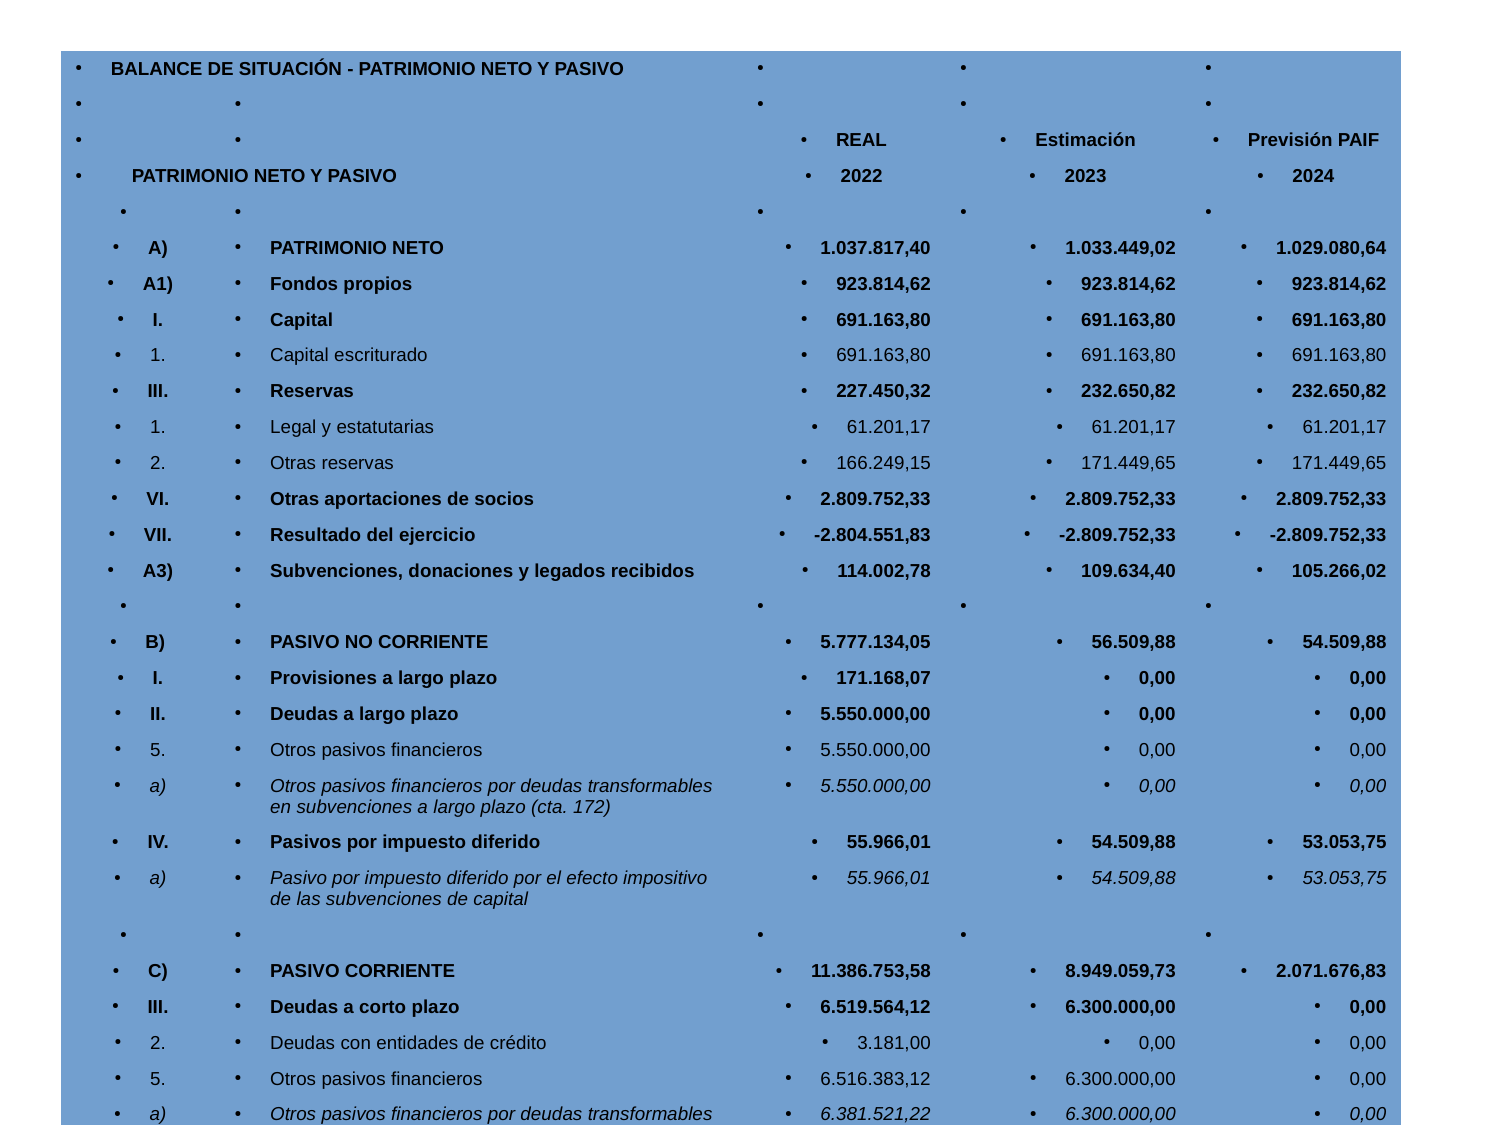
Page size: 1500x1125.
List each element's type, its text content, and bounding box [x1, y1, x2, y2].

table_cell I. [61, 302, 220, 338]
table_cell VII. [61, 517, 220, 553]
table_header [742, 51, 945, 87]
table_cell 5.550.000,00 [742, 732, 945, 768]
table_cell 61.201,17 [742, 409, 945, 445]
table_cell [220, 87, 742, 122]
table_cell 0,00 [1190, 1097, 1401, 1125]
table_cell -2.804.551,83 [742, 517, 945, 553]
table_cell 0,00 [1190, 1061, 1401, 1097]
table_cell [742, 917, 945, 953]
table_header [945, 51, 1190, 87]
table_cell -2.809.752,33 [945, 517, 1190, 553]
table_cell 1. [61, 338, 220, 373]
table_cell 0,00 [945, 732, 1190, 768]
table_cell 232.650,82 [945, 373, 1190, 409]
table_cell [220, 917, 742, 953]
table_cell C) [61, 953, 220, 989]
table_cell 1.033.449,02 [945, 230, 1190, 266]
table_cell 1. [61, 409, 220, 445]
table_cell A3) [61, 553, 220, 588]
table_cell 105.266,02 [1190, 553, 1401, 588]
table_cell 171.168,07 [742, 660, 945, 696]
table_cell Otros pasivos financieros [220, 1061, 742, 1097]
table_cell 6.300.000,00 [945, 1097, 1190, 1125]
table_cell 6.300.000,00 [945, 989, 1190, 1025]
table_cell 56.509,88 [945, 624, 1190, 660]
table_cell 232.650,82 [1190, 373, 1401, 409]
table_cell [945, 87, 1190, 122]
table_cell [61, 122, 220, 158]
table_cell [61, 588, 220, 624]
table_cell 1.029.080,64 [1190, 230, 1401, 266]
table_cell 923.814,62 [742, 266, 945, 302]
table_cell Pasivo por impuesto diferido por el efecto impositivo de las subvenciones de capital [220, 860, 742, 917]
table_cell 61.201,17 [1190, 409, 1401, 445]
table_cell 2. [61, 445, 220, 481]
table_cell 54.509,88 [945, 825, 1190, 860]
table_cell [220, 194, 742, 230]
table_cell [945, 588, 1190, 624]
table_cell Provisiones a largo plazo [220, 660, 742, 696]
table_cell 691.163,80 [945, 338, 1190, 373]
table_cell 0,00 [1190, 989, 1401, 1025]
table_cell Resultado del ejercicio [220, 517, 742, 553]
table_cell A1) [61, 266, 220, 302]
table_cell 0,00 [945, 660, 1190, 696]
table_cell 2.071.676,83 [1190, 953, 1401, 989]
table_cell PATRIMONIO NETO Y PASIVO [61, 158, 742, 194]
table_cell -2.809.752,33 [1190, 517, 1401, 553]
table_cell Previsión PAIF [1190, 122, 1401, 158]
table_cell 2.809.752,33 [742, 481, 945, 517]
table_cell [220, 588, 742, 624]
table_cell Otros pasivos financieros por deudas transformables en subvenciones a corto plazo (cta. 522) [220, 1097, 742, 1125]
table_cell 2. [61, 1025, 220, 1061]
table_cell 2.809.752,33 [945, 481, 1190, 517]
table_cell 8.949.059,73 [945, 953, 1190, 989]
table_cell 61.201,17 [945, 409, 1190, 445]
table_cell 171.449,65 [945, 445, 1190, 481]
table_cell [1190, 194, 1401, 230]
table_cell 6.519.564,12 [742, 989, 945, 1025]
table_cell 53.053,75 [1190, 860, 1401, 917]
table_cell 2024 [1190, 158, 1401, 194]
table_cell [742, 194, 945, 230]
table_cell Estimación [945, 122, 1190, 158]
table_header [1190, 51, 1401, 87]
table_cell 2022 [742, 158, 945, 194]
table_cell 2.809.752,33 [1190, 481, 1401, 517]
table_cell [61, 87, 220, 122]
table_cell III. [61, 373, 220, 409]
table_cell 6.300.000,00 [945, 1061, 1190, 1097]
table_cell 114.002,78 [742, 553, 945, 588]
table_cell PASIVO CORRIENTE [220, 953, 742, 989]
table_cell Capital escriturado [220, 338, 742, 373]
table_cell Legal y estatutarias [220, 409, 742, 445]
table_cell 691.163,80 [1190, 302, 1401, 338]
table_cell [1190, 87, 1401, 122]
table_cell Otros pasivos financieros por deudas transformables en subvenciones a largo plazo (cta. 172) [220, 768, 742, 825]
table_cell 3.181,00 [742, 1025, 945, 1061]
table_cell Capital [220, 302, 742, 338]
table_header BALANCE DE SITUACIÓN - PATRIMONIO NETO Y PASIVO [61, 51, 742, 87]
table_cell [61, 917, 220, 953]
table_cell a) [61, 768, 220, 825]
table_cell 53.053,75 [1190, 825, 1401, 860]
table_cell 54.509,88 [1190, 624, 1401, 660]
table_cell [220, 122, 742, 158]
table_cell 0,00 [1190, 660, 1401, 696]
table_cell 55.966,01 [742, 860, 945, 917]
table_cell Subvenciones, donaciones y legados recibidos [220, 553, 742, 588]
table_cell IV. [61, 825, 220, 860]
table_cell [945, 917, 1190, 953]
table_cell Deudas con entidades de crédito [220, 1025, 742, 1061]
table_cell Otras aportaciones de socios [220, 481, 742, 517]
table_cell [945, 194, 1190, 230]
table_cell 691.163,80 [945, 302, 1190, 338]
table_cell A) [61, 230, 220, 266]
table_cell 691.163,80 [742, 338, 945, 373]
table_cell 0,00 [945, 1025, 1190, 1061]
table_cell 2023 [945, 158, 1190, 194]
table_cell II. [61, 696, 220, 732]
table_cell a) [61, 860, 220, 917]
table_cell 166.249,15 [742, 445, 945, 481]
table_cell 5. [61, 1061, 220, 1097]
table_cell 0,00 [1190, 768, 1401, 825]
table_cell VI. [61, 481, 220, 517]
table_cell B) [61, 624, 220, 660]
table_cell 691.163,80 [742, 302, 945, 338]
table_cell Fondos propios [220, 266, 742, 302]
table_cell 691.163,80 [1190, 338, 1401, 373]
table_cell 55.966,01 [742, 825, 945, 860]
table_cell Deudas a largo plazo [220, 696, 742, 732]
table_cell 5.550.000,00 [742, 696, 945, 732]
table_cell 923.814,62 [945, 266, 1190, 302]
table_cell 0,00 [945, 696, 1190, 732]
table_cell a) [61, 1097, 220, 1125]
table_cell Otros pasivos financieros [220, 732, 742, 768]
table_cell 6.516.383,12 [742, 1061, 945, 1097]
table_cell Reservas [220, 373, 742, 409]
table_cell 171.449,65 [1190, 445, 1401, 481]
table_cell 54.509,88 [945, 860, 1190, 917]
table_cell Otras reservas [220, 445, 742, 481]
table_cell 11.386.753,58 [742, 953, 945, 989]
table_cell 5. [61, 732, 220, 768]
table_cell 1.037.817,40 [742, 230, 945, 266]
table_cell 0,00 [1190, 1025, 1401, 1061]
table_cell 923.814,62 [1190, 266, 1401, 302]
table_cell 0,00 [1190, 696, 1401, 732]
table_cell 5.550.000,00 [742, 768, 945, 825]
table_cell REAL [742, 122, 945, 158]
table_cell PATRIMONIO NETO [220, 230, 742, 266]
table_cell I. [61, 660, 220, 696]
table_cell Deudas a corto plazo [220, 989, 742, 1025]
table_cell PASIVO NO CORRIENTE [220, 624, 742, 660]
table_cell [742, 87, 945, 122]
table_cell [61, 194, 220, 230]
table_cell 0,00 [945, 768, 1190, 825]
table_cell III. [61, 989, 220, 1025]
table_cell 5.777.134,05 [742, 624, 945, 660]
table_cell [742, 588, 945, 624]
table_cell 227.450,32 [742, 373, 945, 409]
table_cell 6.381.521,22 [742, 1097, 945, 1125]
table_cell 0,00 [1190, 732, 1401, 768]
table_cell [1190, 588, 1401, 624]
table_cell 109.634,40 [945, 553, 1190, 588]
table_cell Pasivos por impuesto diferido [220, 825, 742, 860]
table_cell [1190, 917, 1401, 953]
